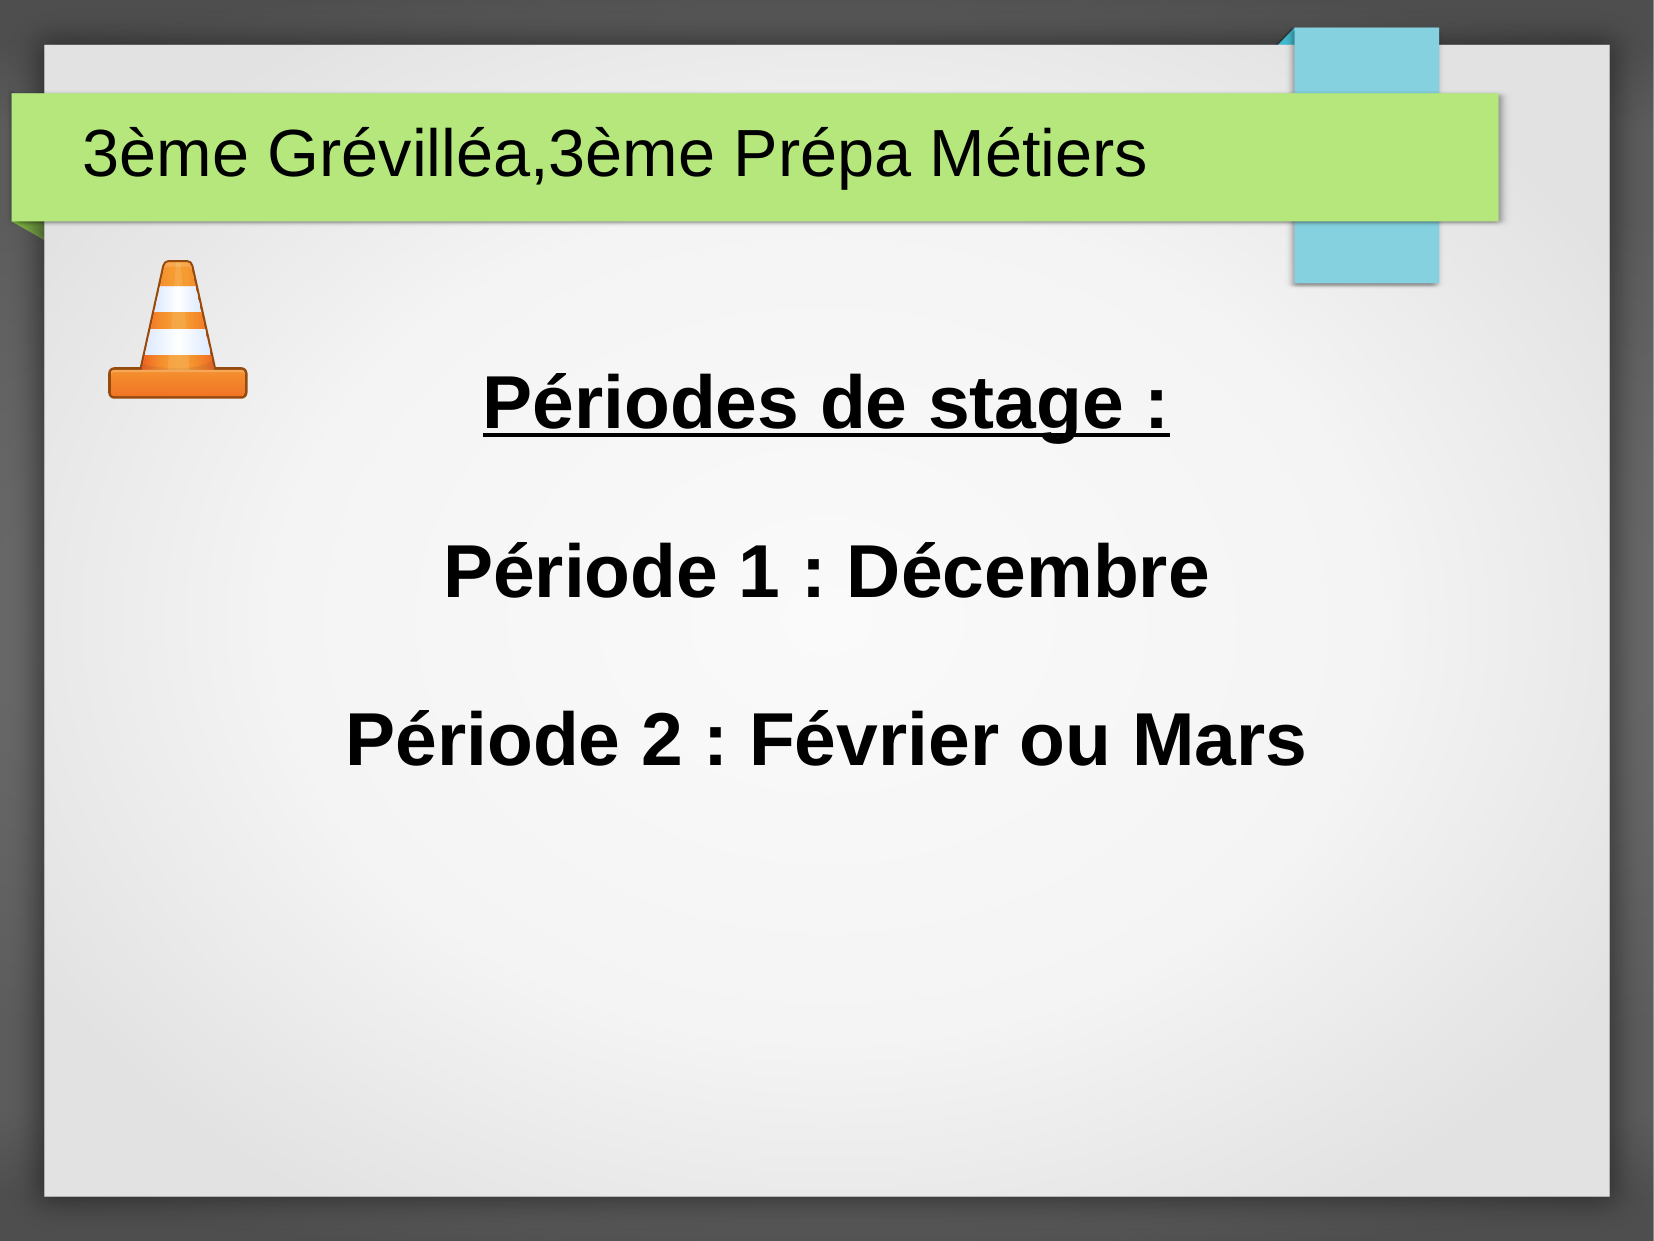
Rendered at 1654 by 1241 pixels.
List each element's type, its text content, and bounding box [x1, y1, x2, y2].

subtitle Périodes de stage : Période 1 : Décembre Période 2 : Février ou Mars [82, 100, 1571, 1210]
picture [0, 0, 1654, 1241]
title 3ème Grévilléa,3ème Prépa Métiers [82, 94, 1264, 100]
